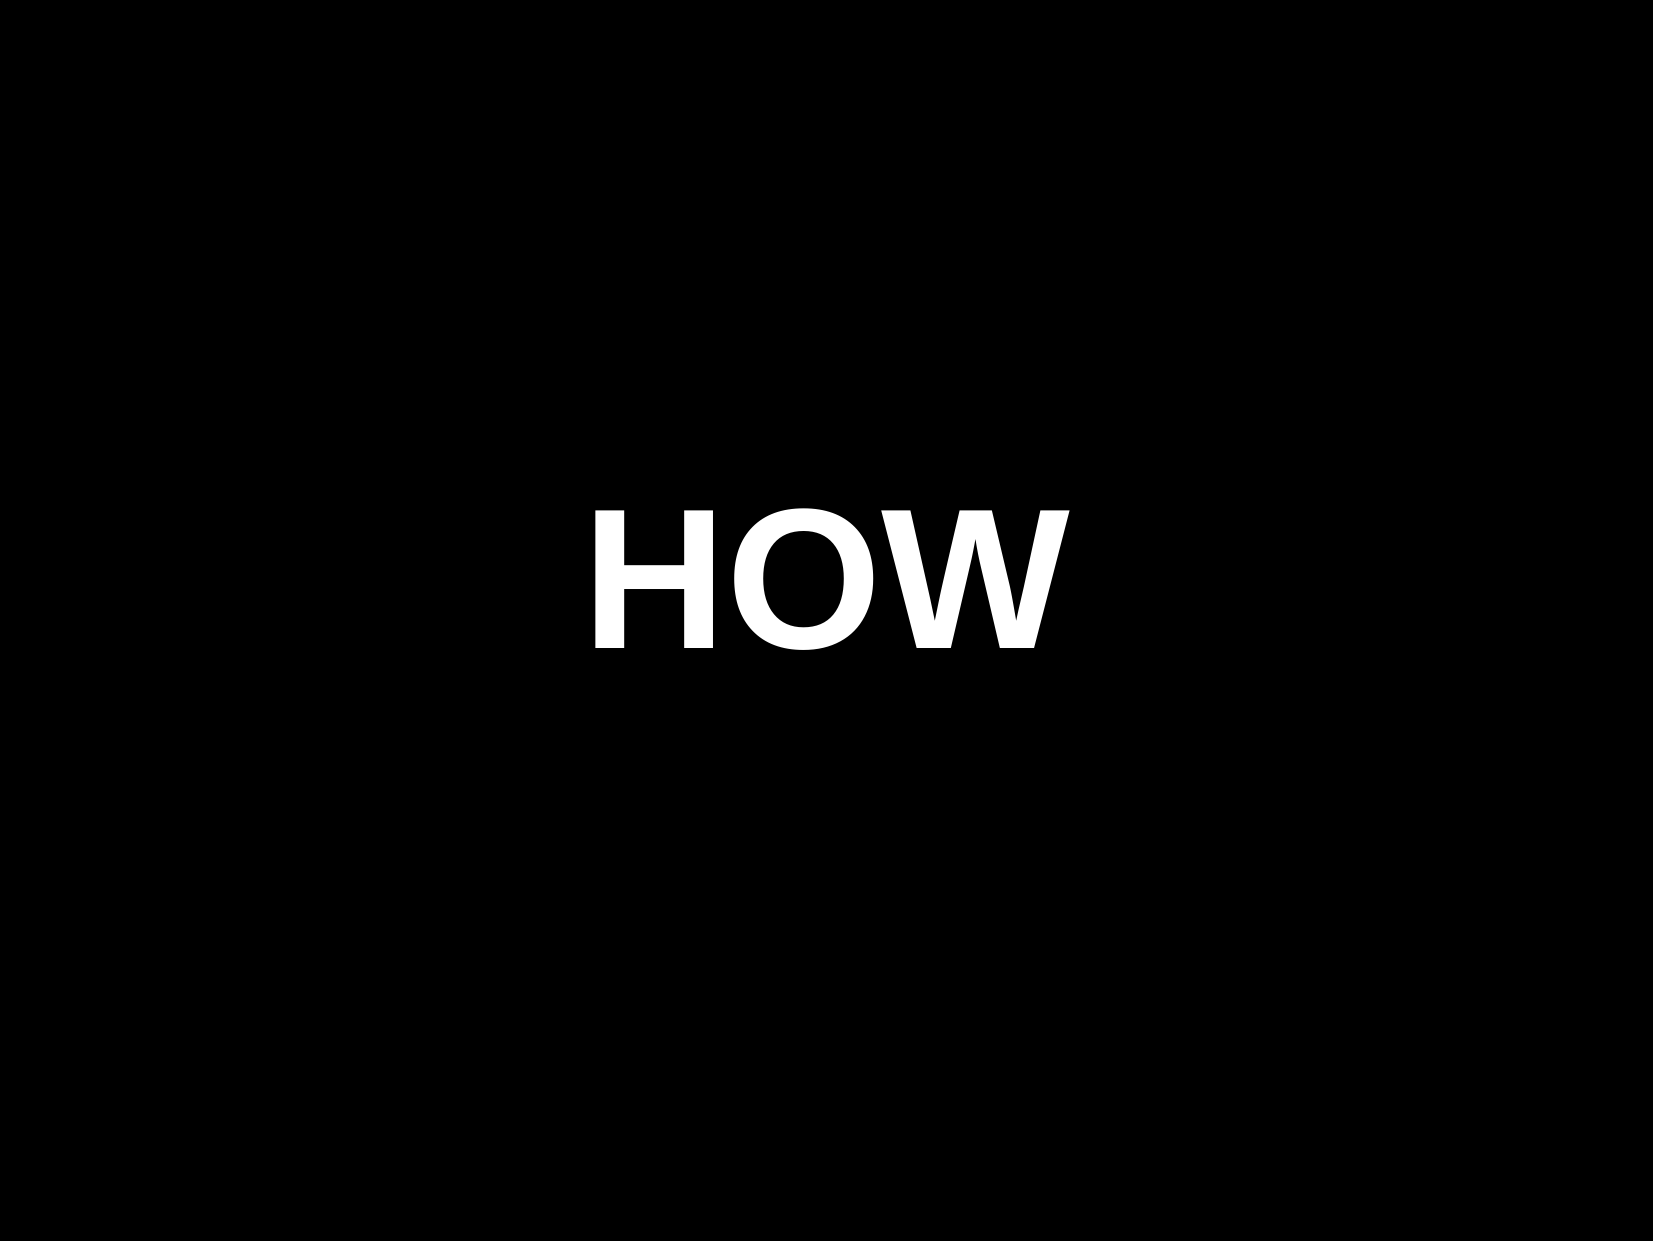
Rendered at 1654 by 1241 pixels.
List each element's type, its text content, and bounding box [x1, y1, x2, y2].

subtitle HOW [82, 56, 1571, 1102]
